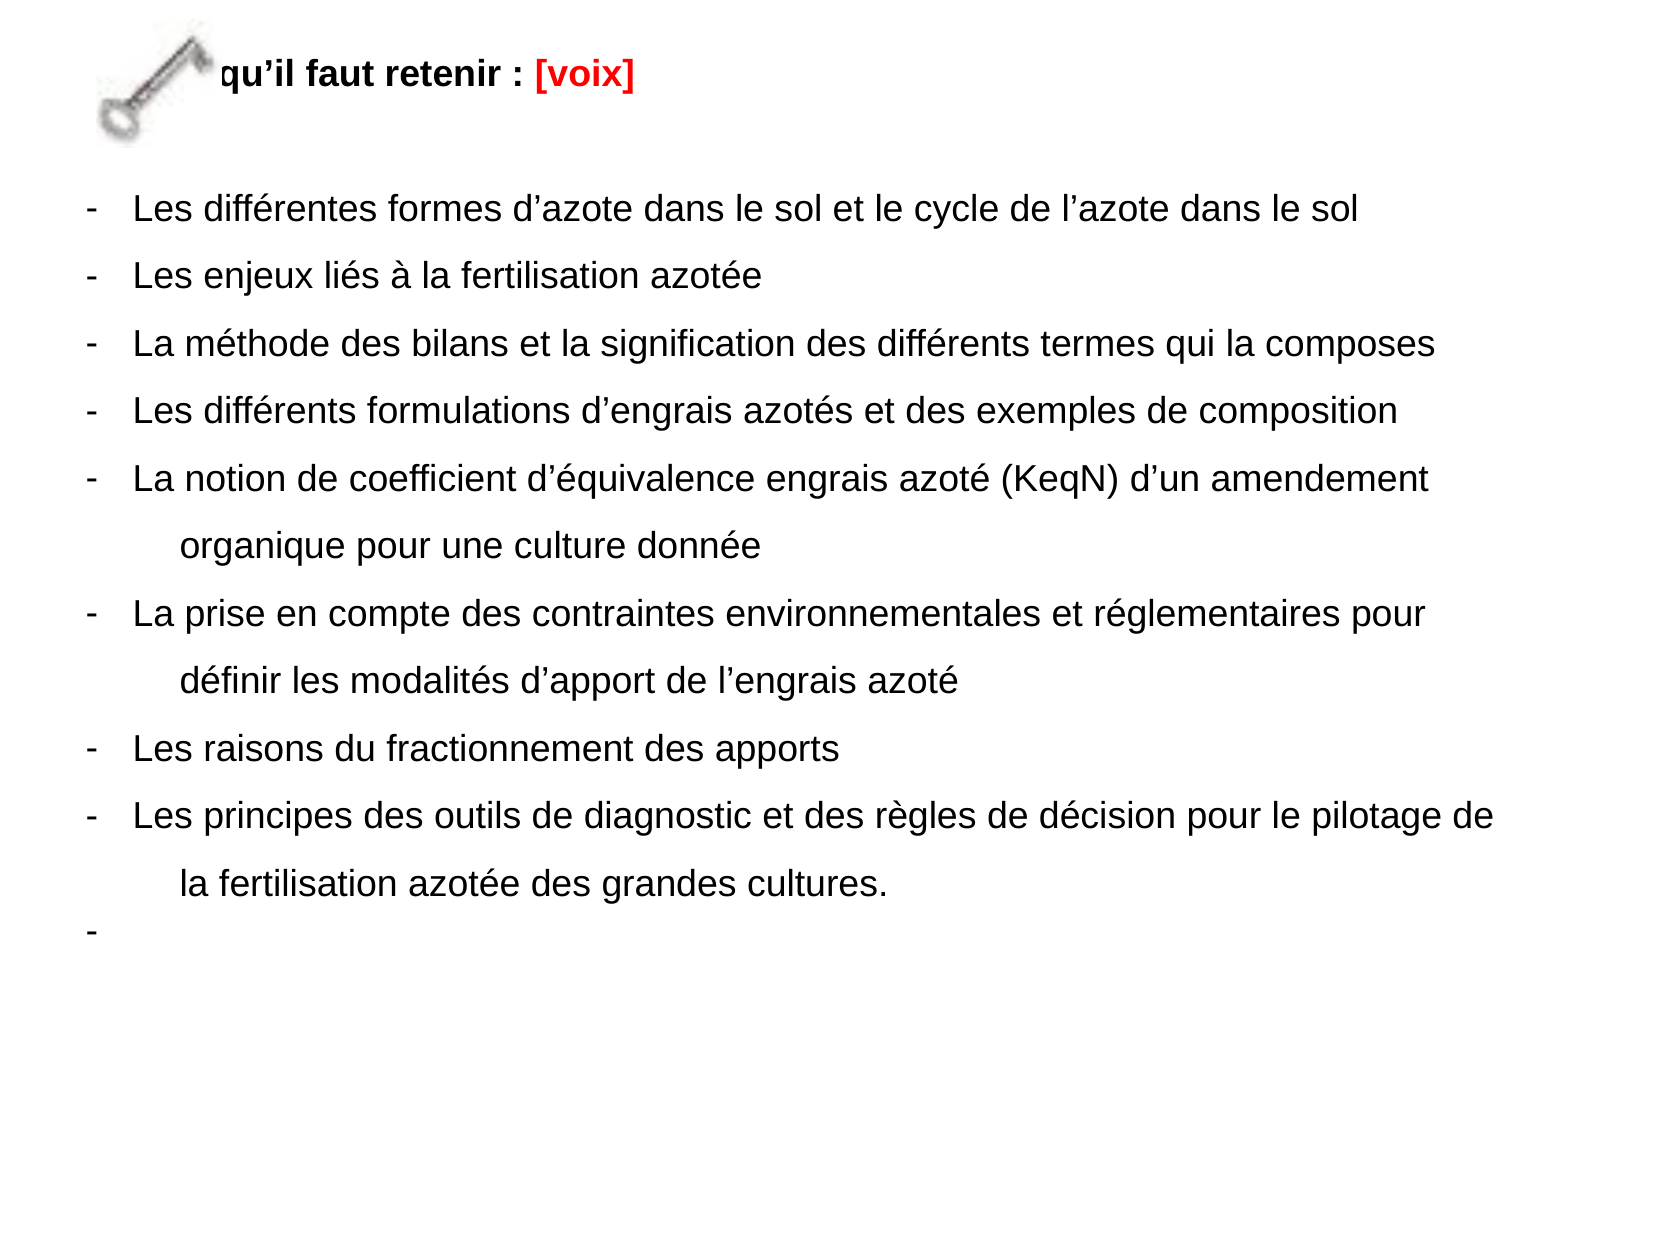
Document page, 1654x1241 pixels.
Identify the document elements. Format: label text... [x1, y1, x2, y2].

picture [96, 19, 222, 148]
text_box Ce qu’il faut retenir : [voix] Les différentes formes d’azote dans le sol et le cycle de l’azote dans le sol Les enjeux liés à la fertilisation azotée La méthode des bilans et la signification des différents termes qui la composes Les différents formulations d’engrais azotés et des exemples de composition La notion de coefficient d’équivalence engrais azoté (KeqN) d’un amendement organique pour une culture donnée La prise en compte des contraintes environnementales et réglementaires pour définir les modalités d’apport de l’engrais azoté Les raisons du fractionnement des apports Les principes des outils de diagnostic et des règles de décision pour le pilotage de la fertilisation azotée des grandes cultures. [70, 41, 1548, 1007]
